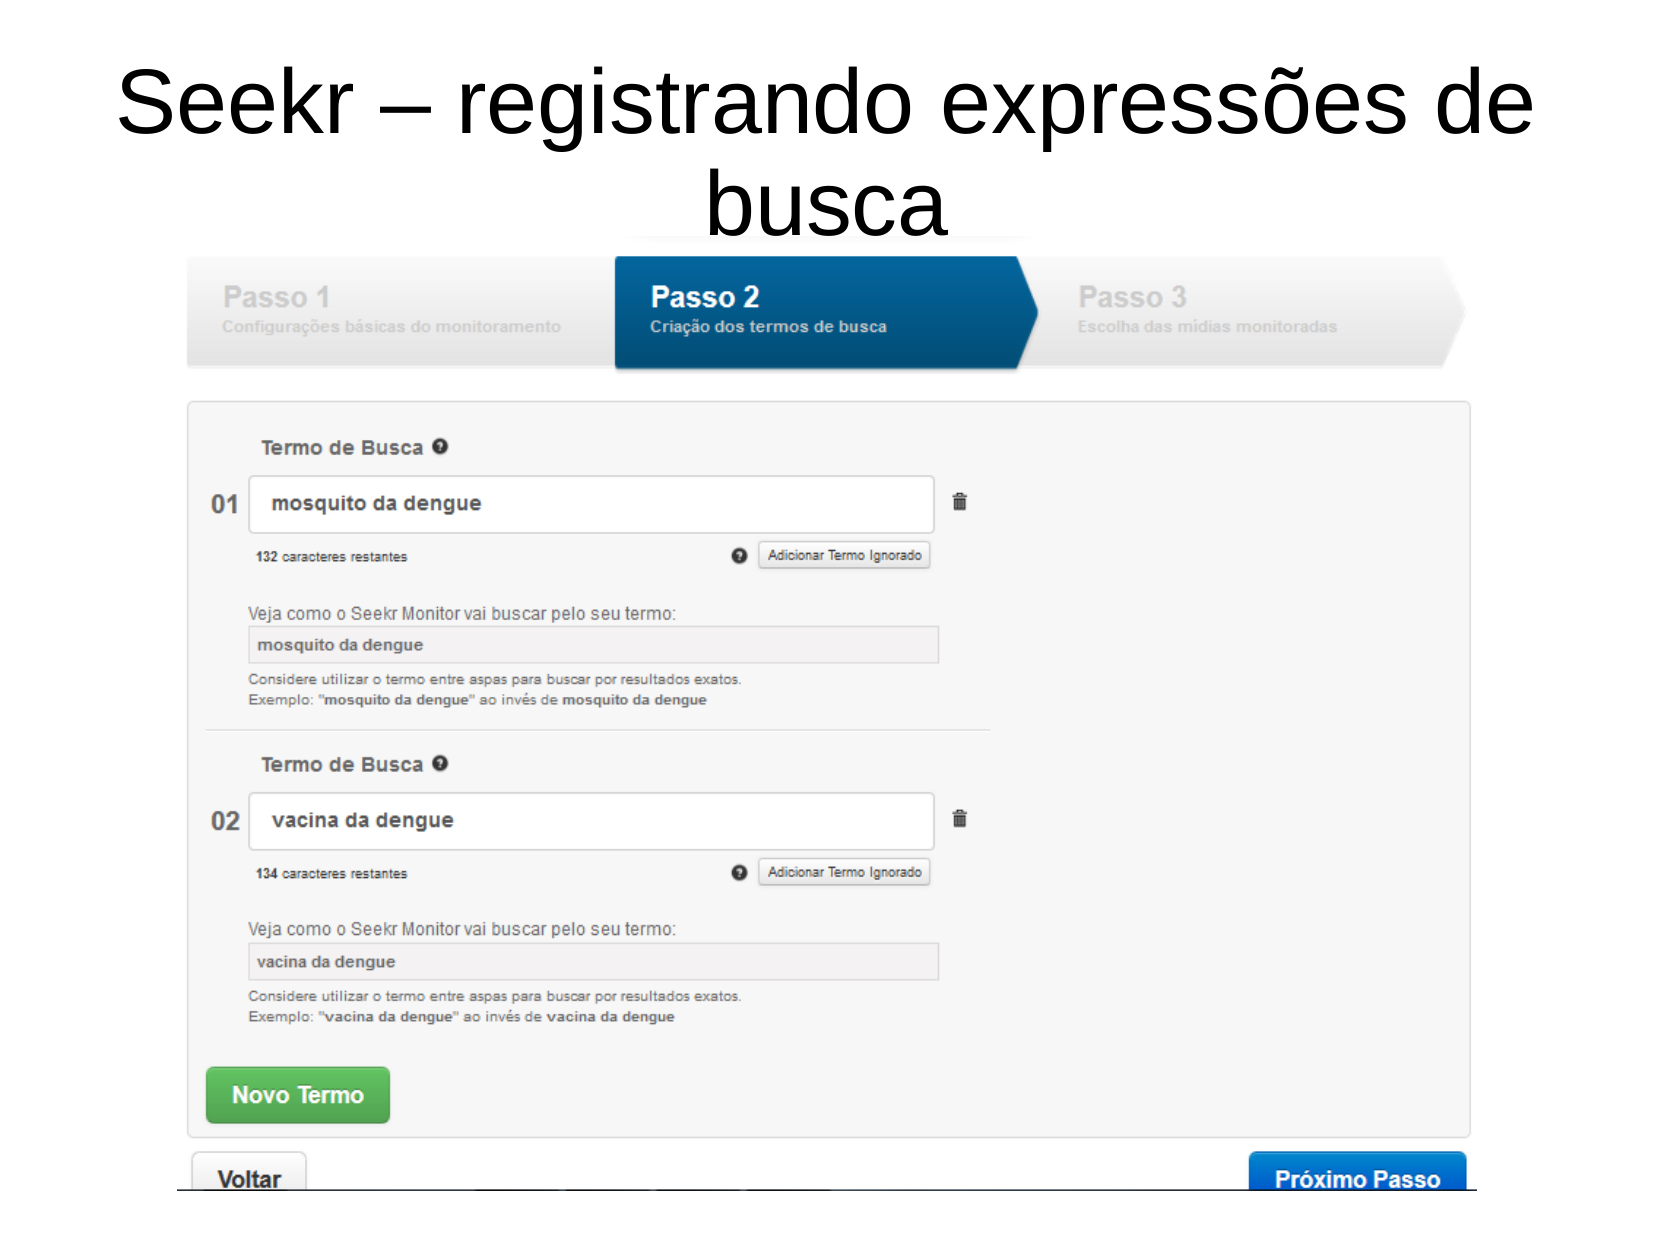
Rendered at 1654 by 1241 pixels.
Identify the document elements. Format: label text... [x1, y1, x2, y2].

title Seekr – registrando expressões de busca [82, 49, 1571, 257]
picture [177, 236, 1477, 1191]
